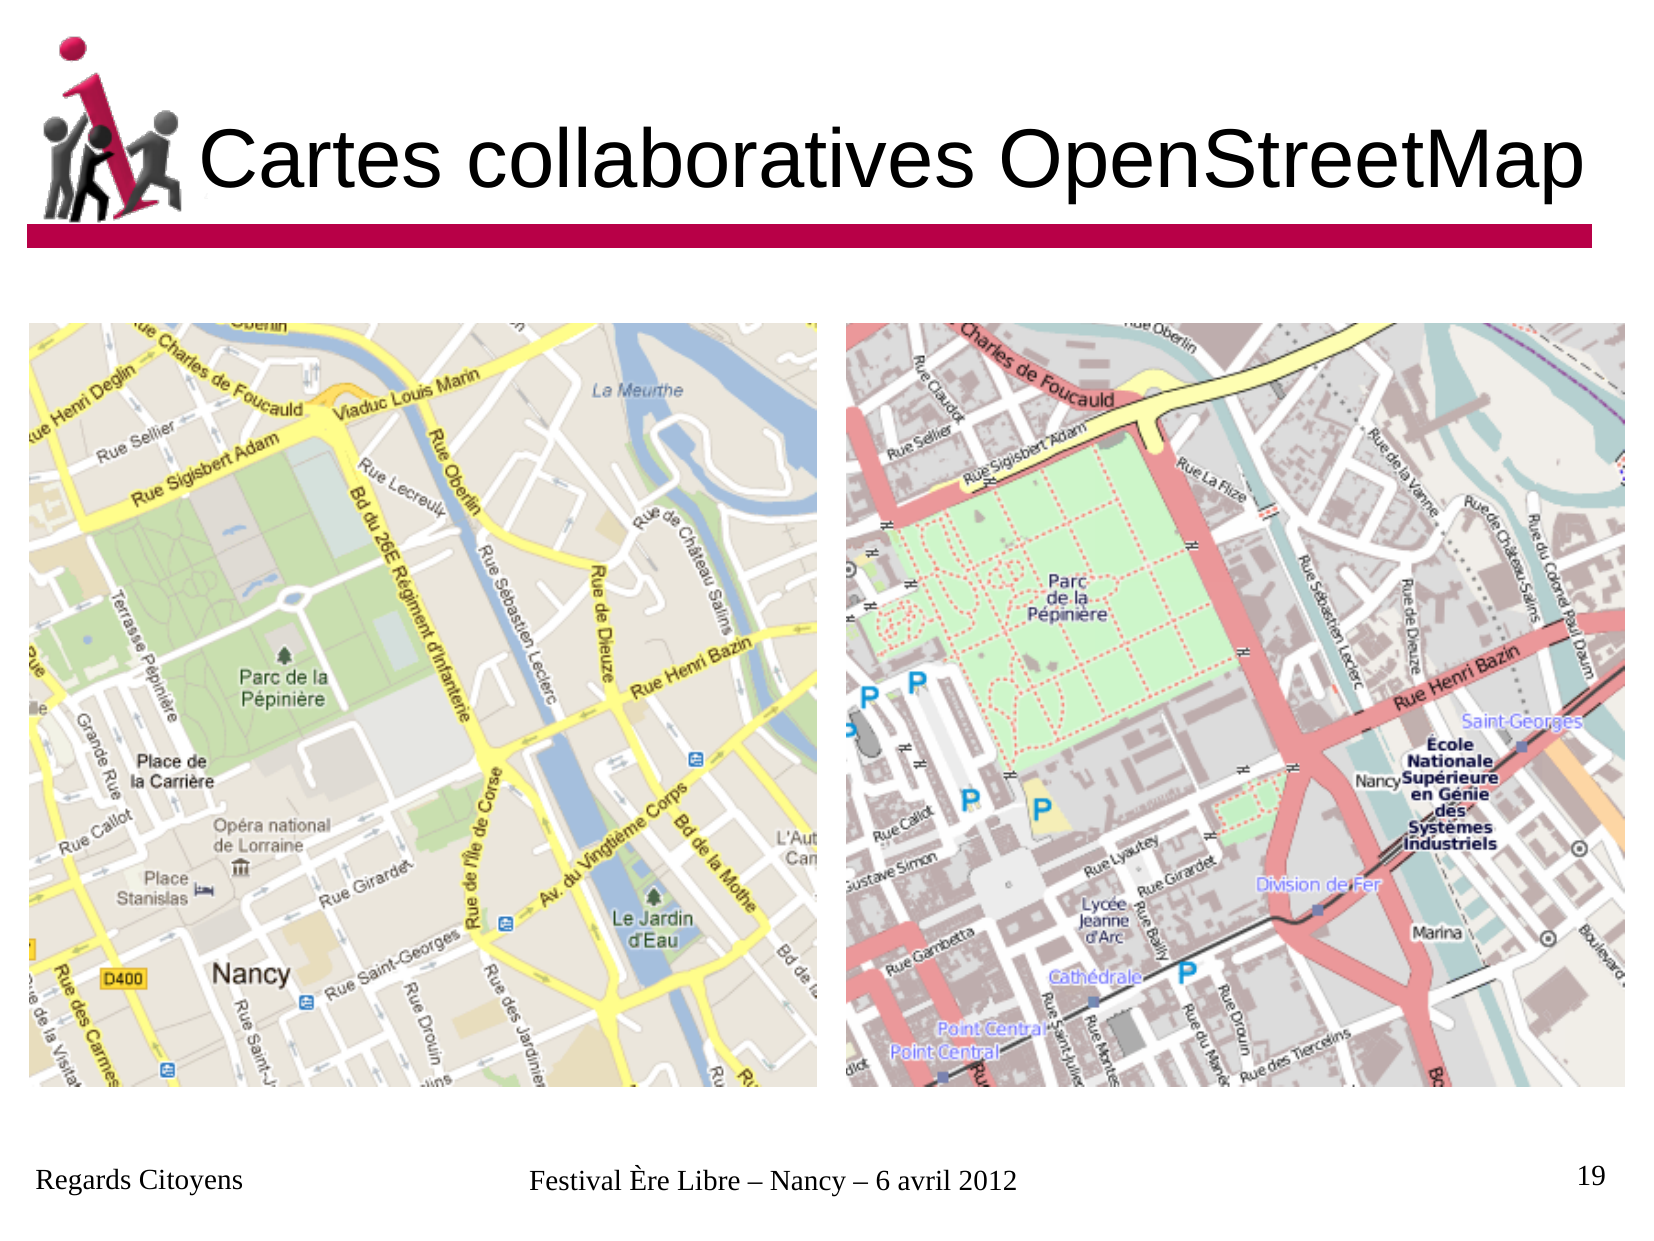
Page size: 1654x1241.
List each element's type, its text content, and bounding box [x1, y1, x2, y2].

title Cartes collaboratives OpenStreetMap [198, 54, 1648, 262]
picture [27, 31, 208, 224]
picture [846, 323, 1625, 1087]
picture [29, 323, 817, 1087]
